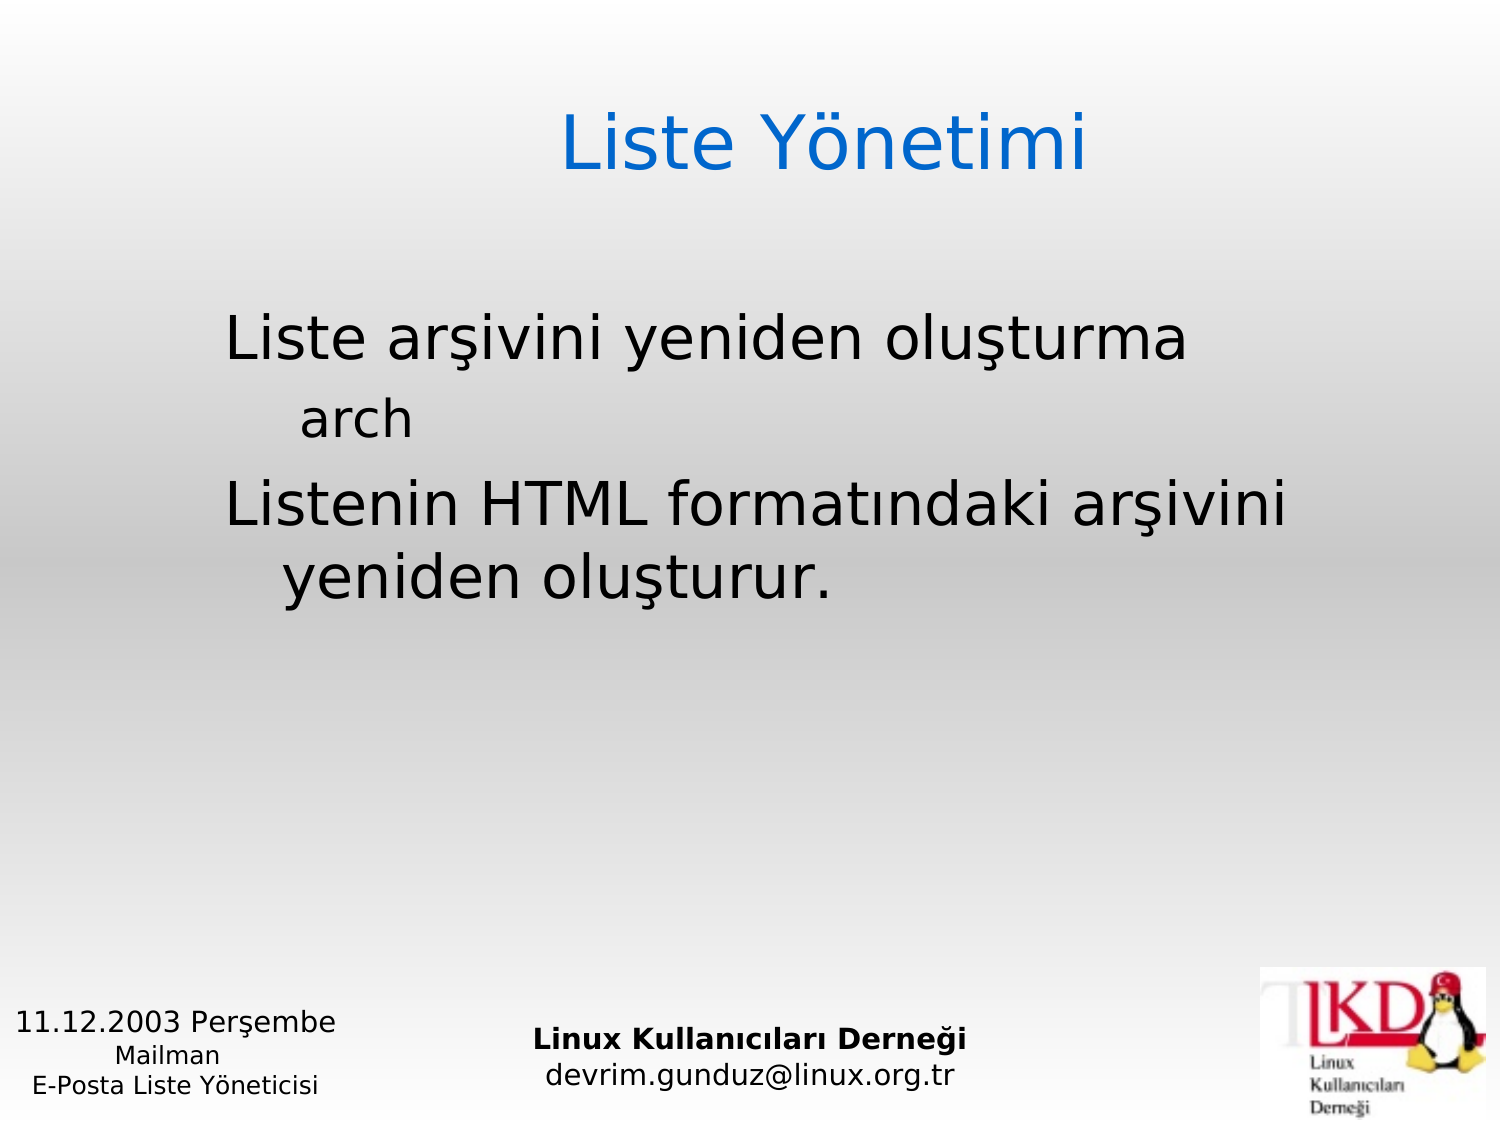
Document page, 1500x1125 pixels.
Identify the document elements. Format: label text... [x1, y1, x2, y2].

list Liste arşivini yeniden oluşturma arch Listenin HTML formatındaki arşivini yeniden oluşturur. [224, 299, 1425, 975]
title Liste Yönetimi [224, 43, 1425, 238]
picture [1260, 967, 1486, 1120]
